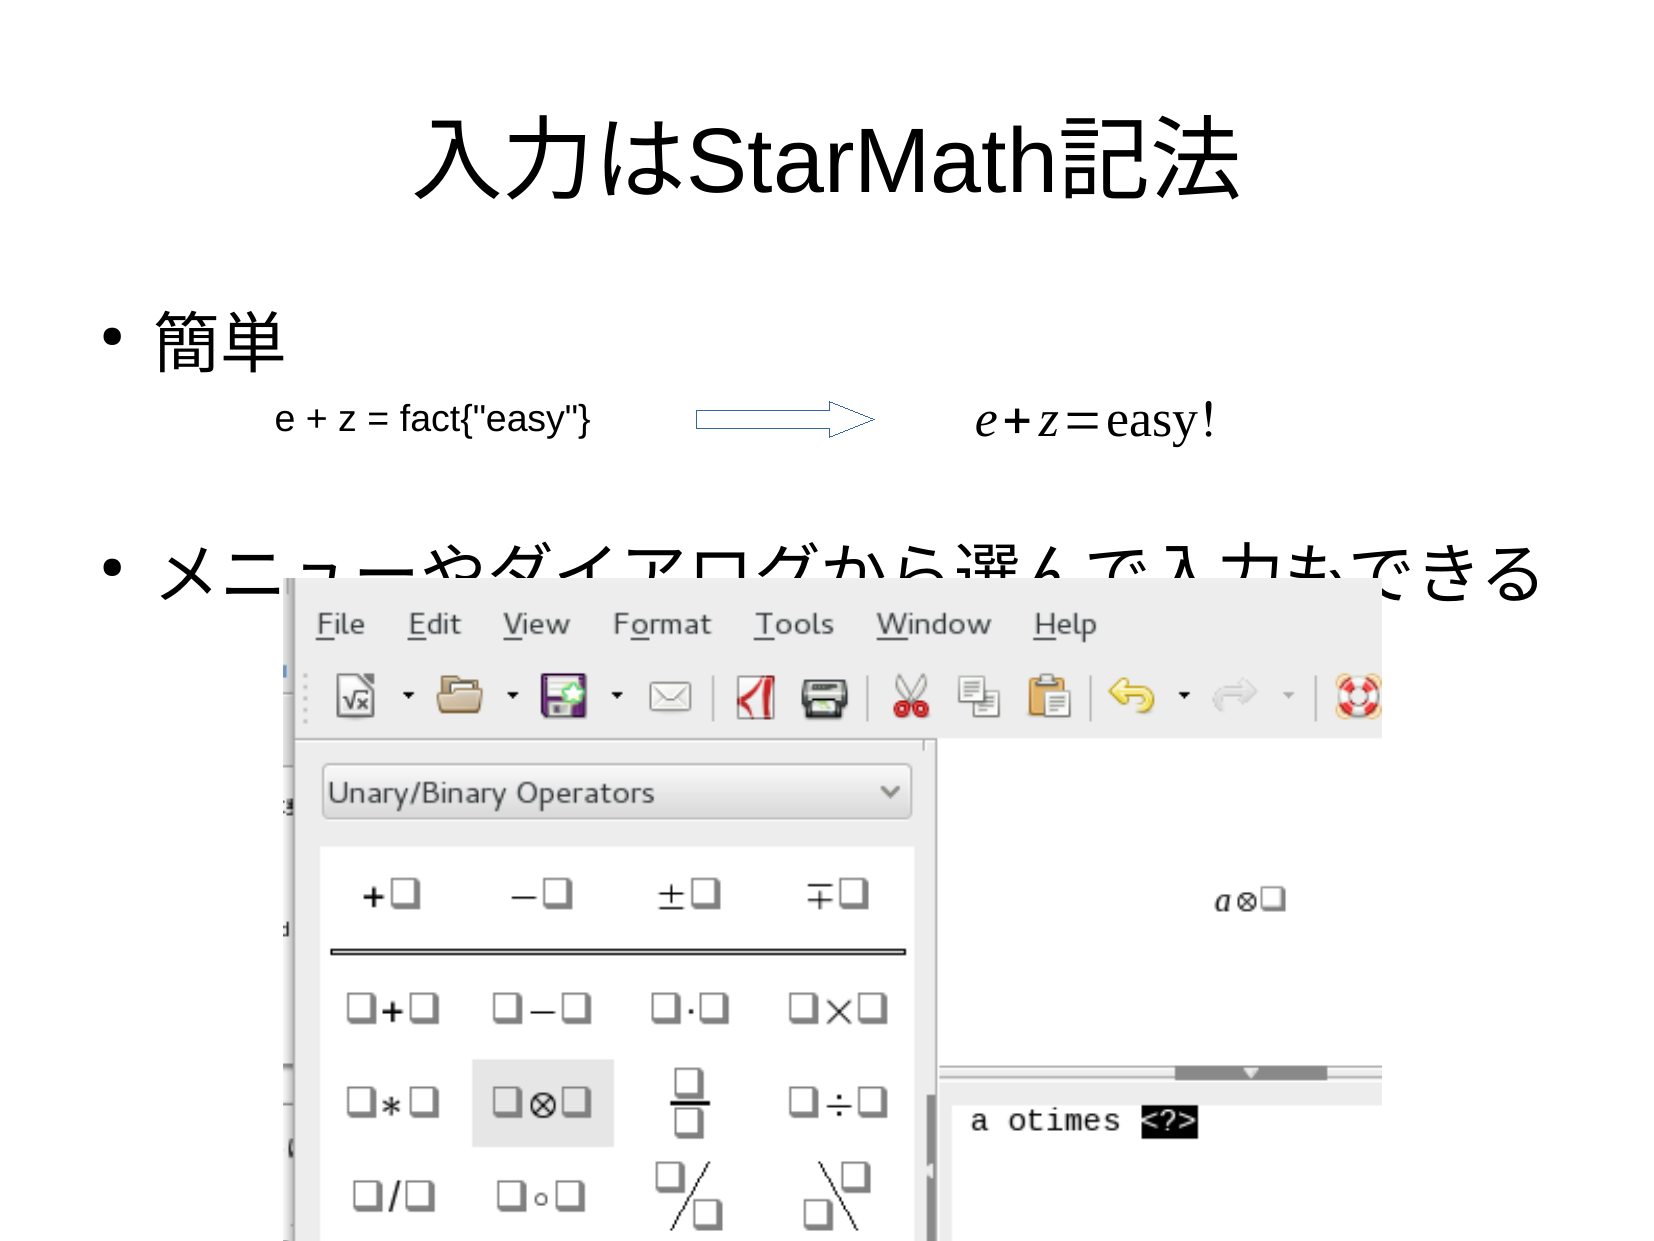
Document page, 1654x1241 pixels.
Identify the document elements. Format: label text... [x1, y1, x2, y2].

text_box [696, 401, 875, 438]
title 入力はStarMath記法 [82, 49, 1571, 257]
list 簡単 メニューやダイアログから選んで入力もできる [82, 290, 1571, 1010]
chart [968, 389, 1223, 448]
text_box e + z = fact{"easy"} [259, 389, 626, 449]
picture [283, 578, 1382, 1241]
